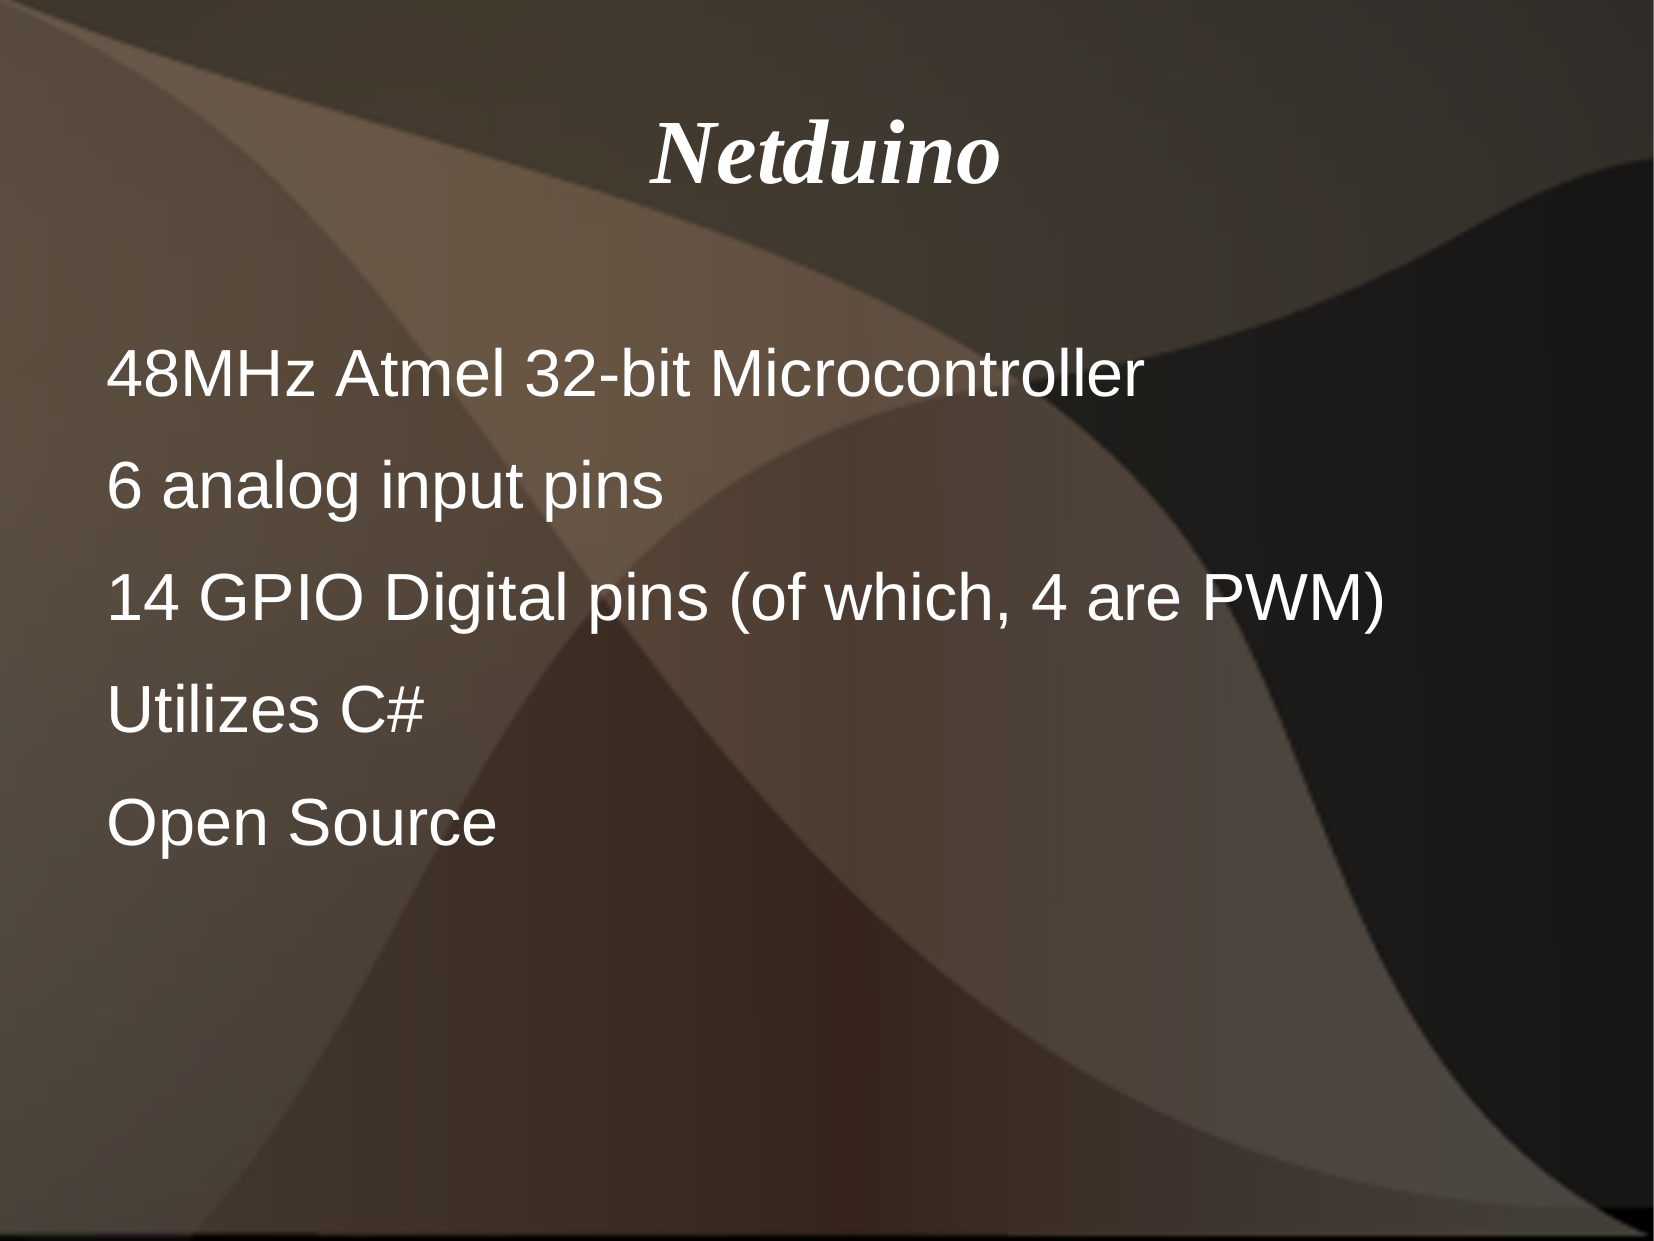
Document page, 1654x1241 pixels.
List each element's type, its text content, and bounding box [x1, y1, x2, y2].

picture [0, 0, 1654, 1241]
subtitle 48MHz Atmel 32-bit Microcontroller 6 analog input pins 14 GPIO Digital pins (of which, 4 are PWM) Utilizes C# Open Source [82, 49, 1571, 1109]
